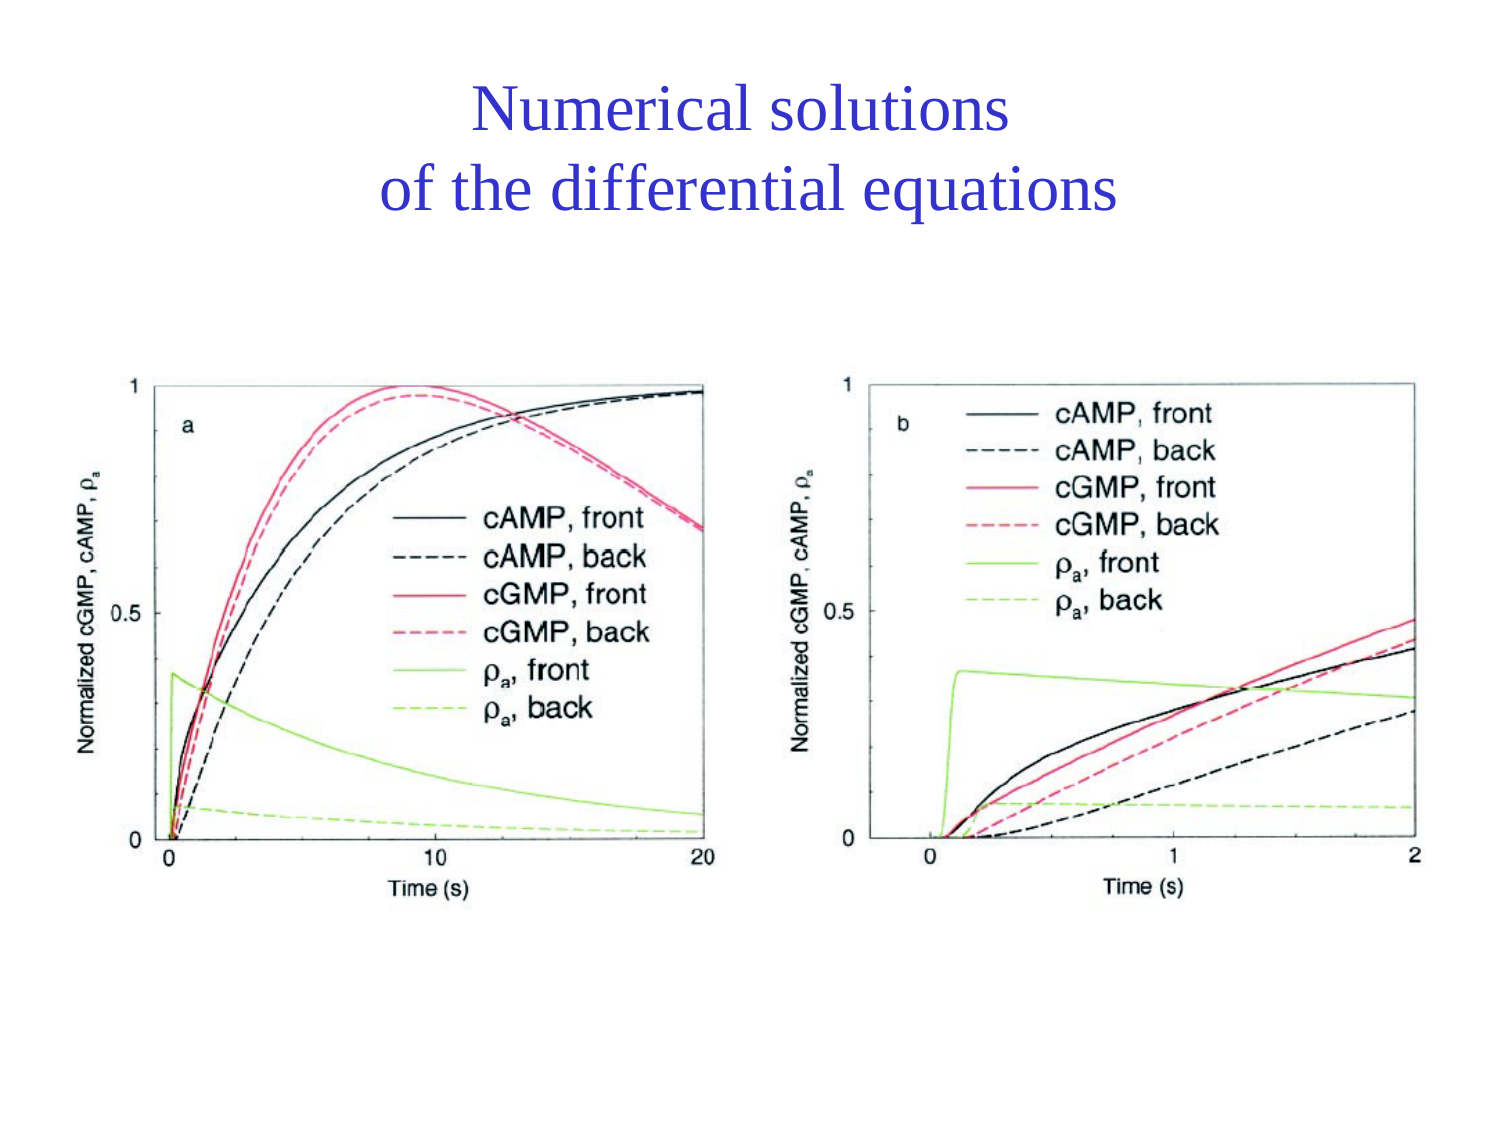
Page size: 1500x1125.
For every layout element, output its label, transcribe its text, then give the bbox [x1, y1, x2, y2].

title Numerical solutions of the differential equations [112, 49, 1388, 238]
picture [75, 362, 1425, 914]
